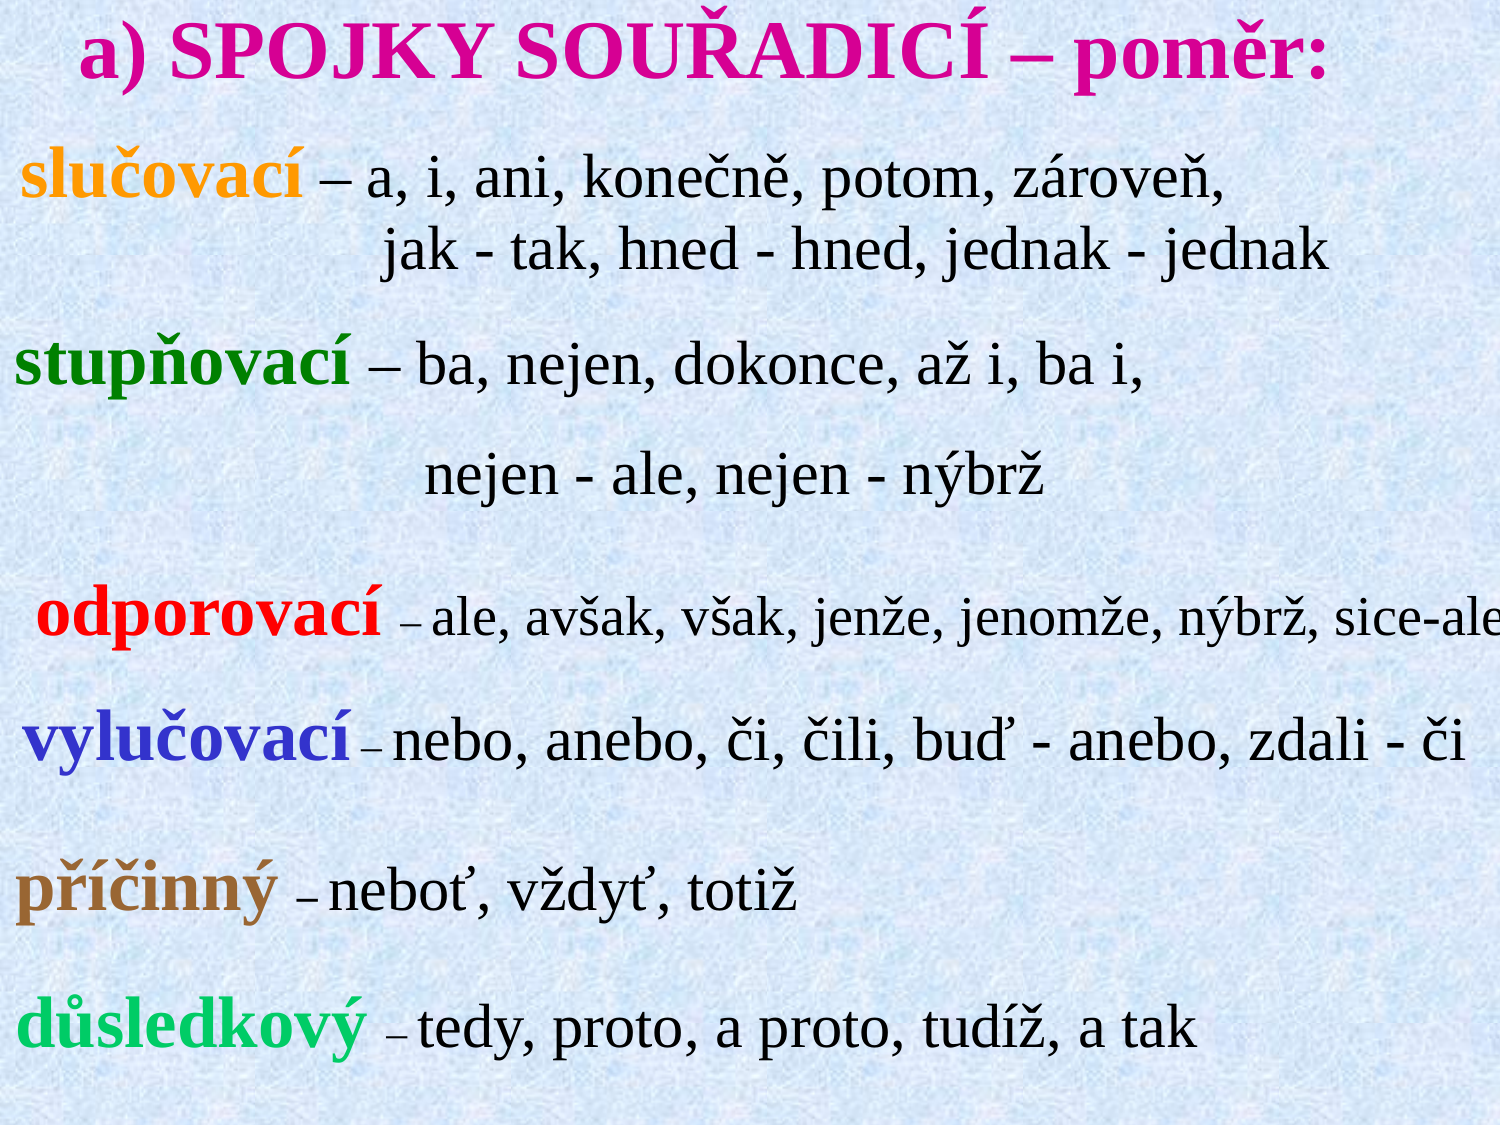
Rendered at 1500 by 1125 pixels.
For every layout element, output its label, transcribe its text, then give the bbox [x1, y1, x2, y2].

text_box odporovací – ale, avšak, však, jenže, jenomže, nýbrž, sice-ale [20, 562, 1500, 659]
text_box příčinný – neboť, vždyť, totiž [0, 837, 814, 934]
text_box slučovací – a, i, ani, konečně, potom, zároveň, jak - tak, hned - hned, jednak - jednak [5, 125, 1346, 212]
text_box stupňovací – ba, nejen, dokonce, až i, ba i, nejen - ale, nejen - nýbrž [0, 212, 1500, 517]
text_box důsledkový – tedy, proto, a proto, tudíž, a tak [0, 974, 1214, 1072]
text_box vylučovací – nebo, anebo, či, čili, buď - anebo, zdali - či [7, 687, 1484, 784]
text_box a) SPOJKY SOUŘADICÍ – poměr: [63, 0, 1348, 105]
